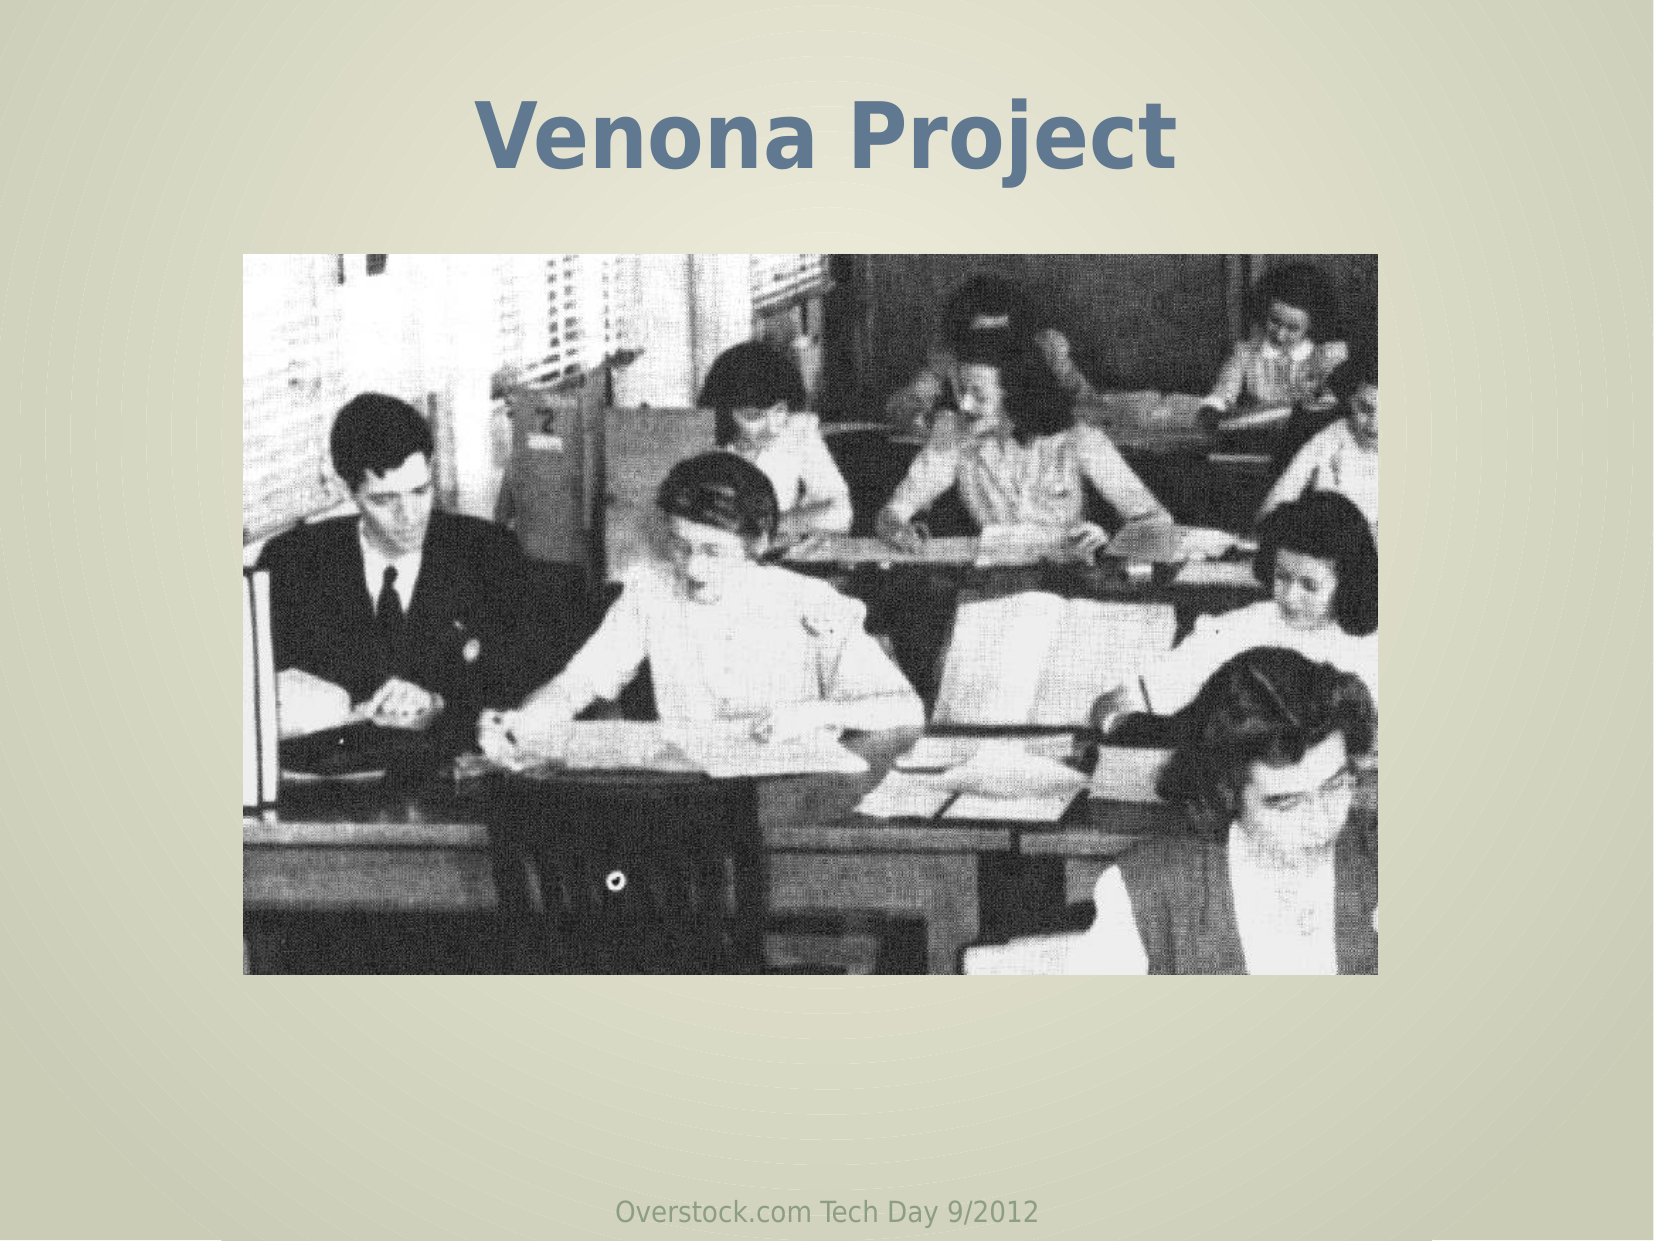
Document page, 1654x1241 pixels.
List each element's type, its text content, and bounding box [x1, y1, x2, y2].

title Venona Project [82, 49, 1571, 226]
picture [147, 254, 1473, 1096]
